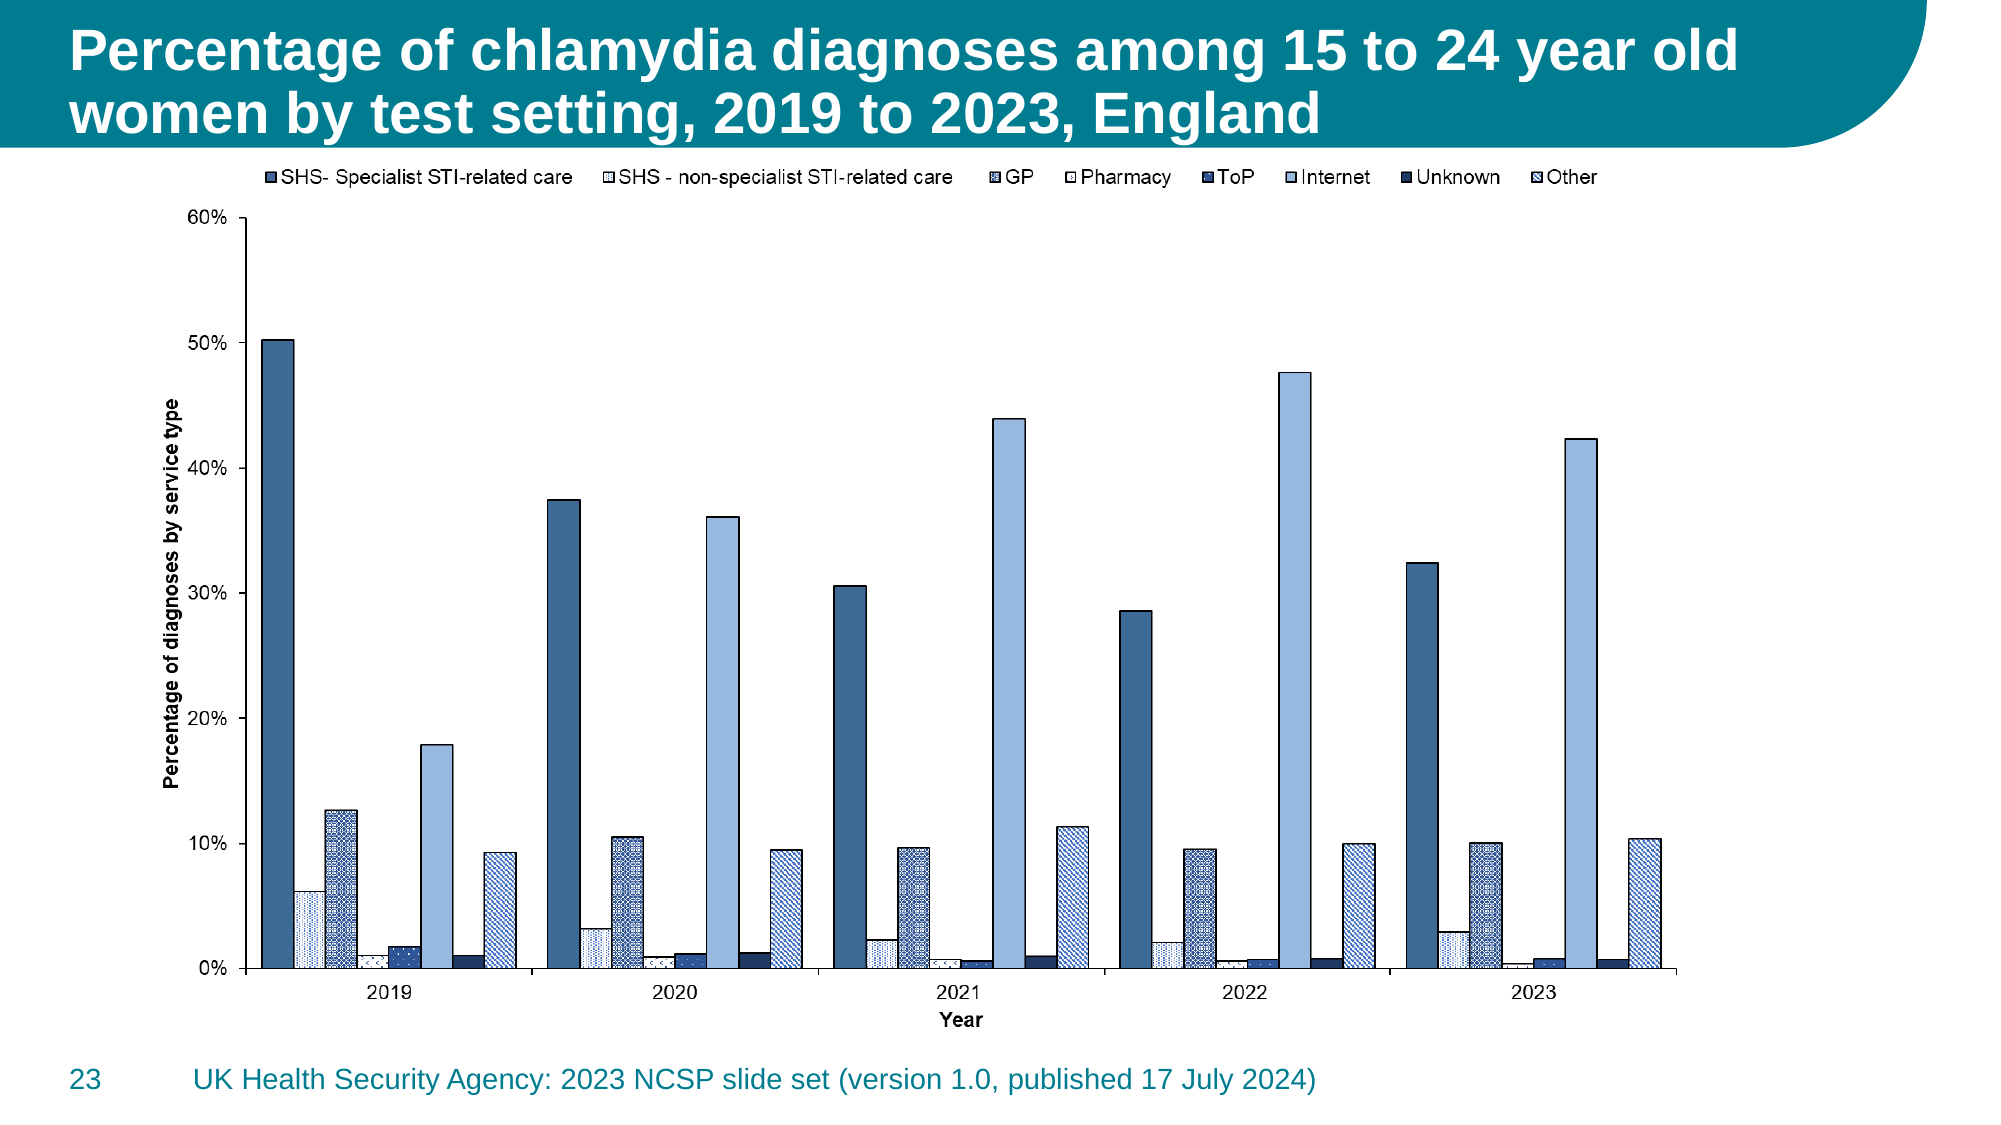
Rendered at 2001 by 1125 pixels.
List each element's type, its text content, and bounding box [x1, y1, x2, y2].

title Percentage of chlamydia diagnoses among 15 to 24 year old women by test setting, 2019 to 2023, England [54, 12, 1780, 117]
picture [54, 150, 1801, 1050]
text_box UK Health Security Agency: 2023 NCSP slide set (version 1.0, published 17 July 2024) [177, 1053, 1820, 1113]
text_box [54, 1053, 152, 1112]
